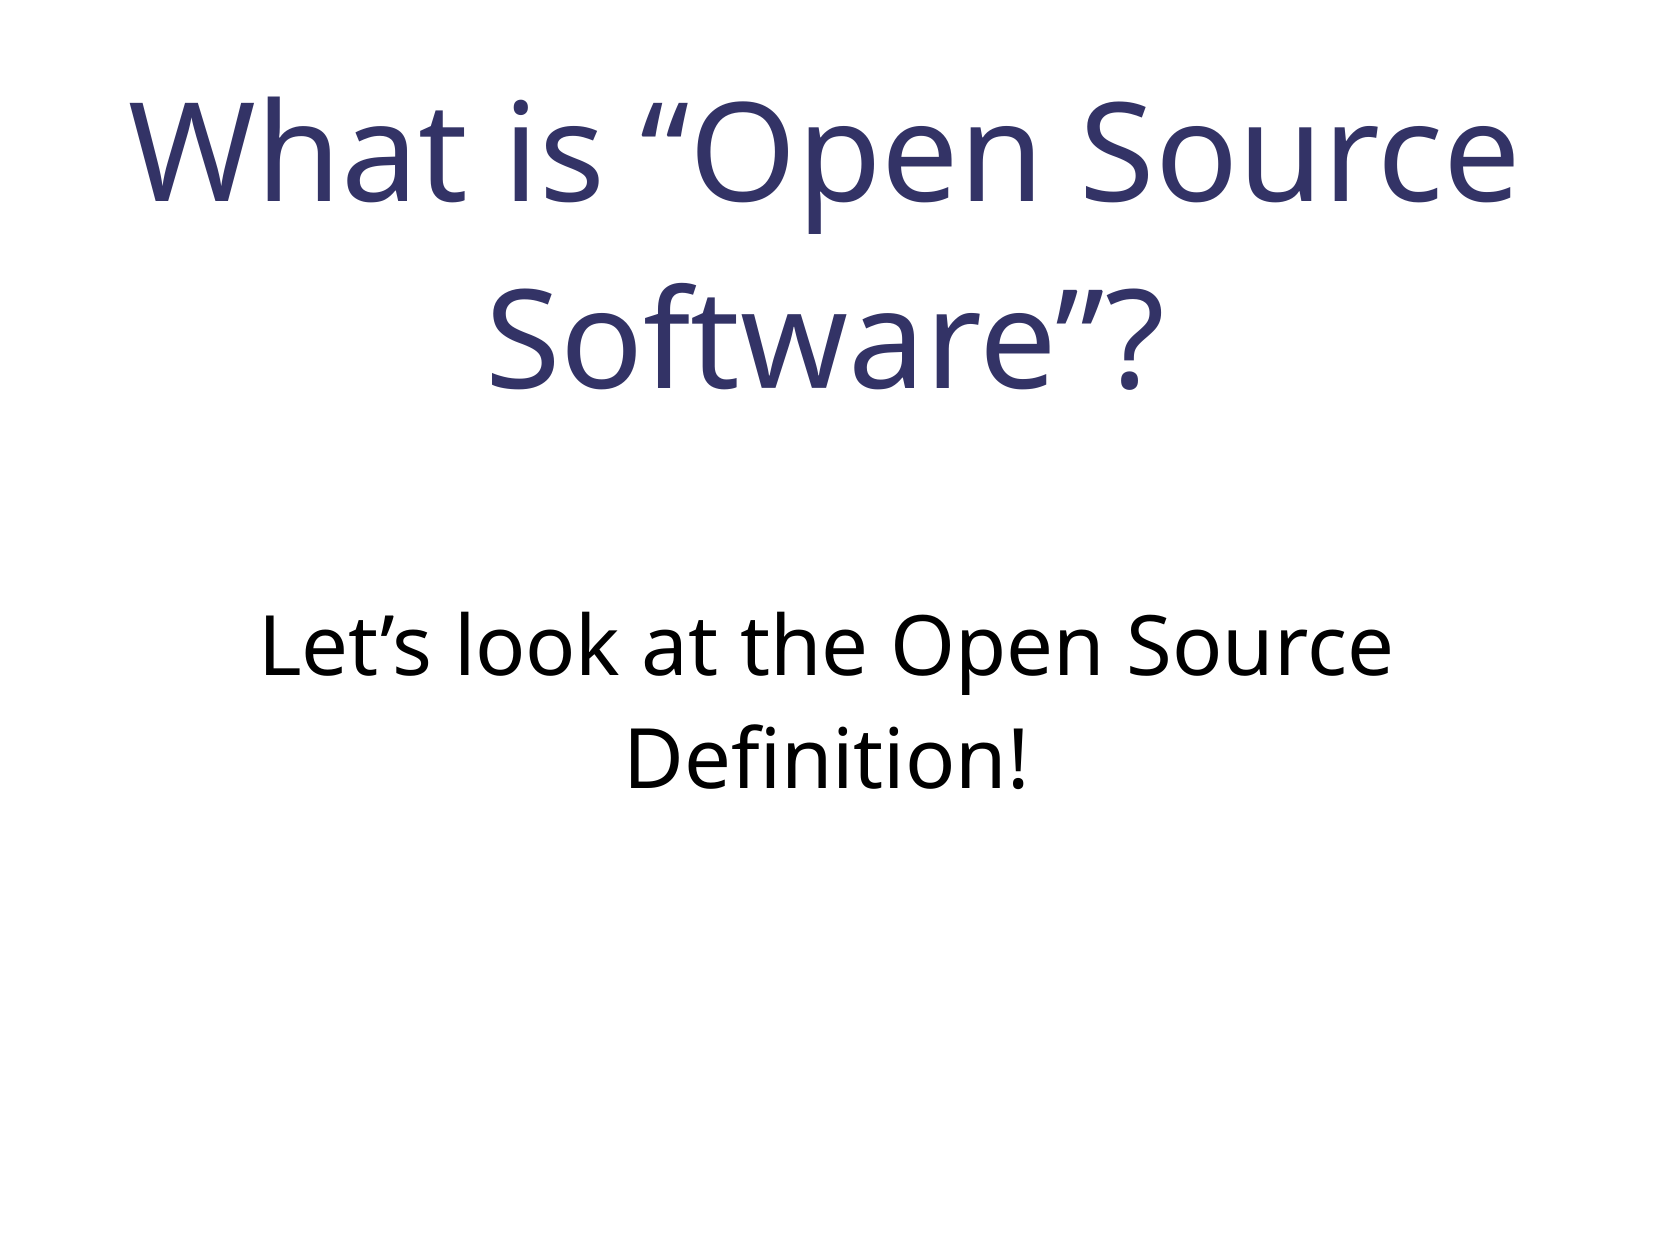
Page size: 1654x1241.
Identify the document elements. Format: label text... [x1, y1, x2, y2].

subtitle Let’s look at the Open Source Definition! [82, 297, 1571, 1102]
title What is “Open Source Software”? [37, 75, 1613, 410]
